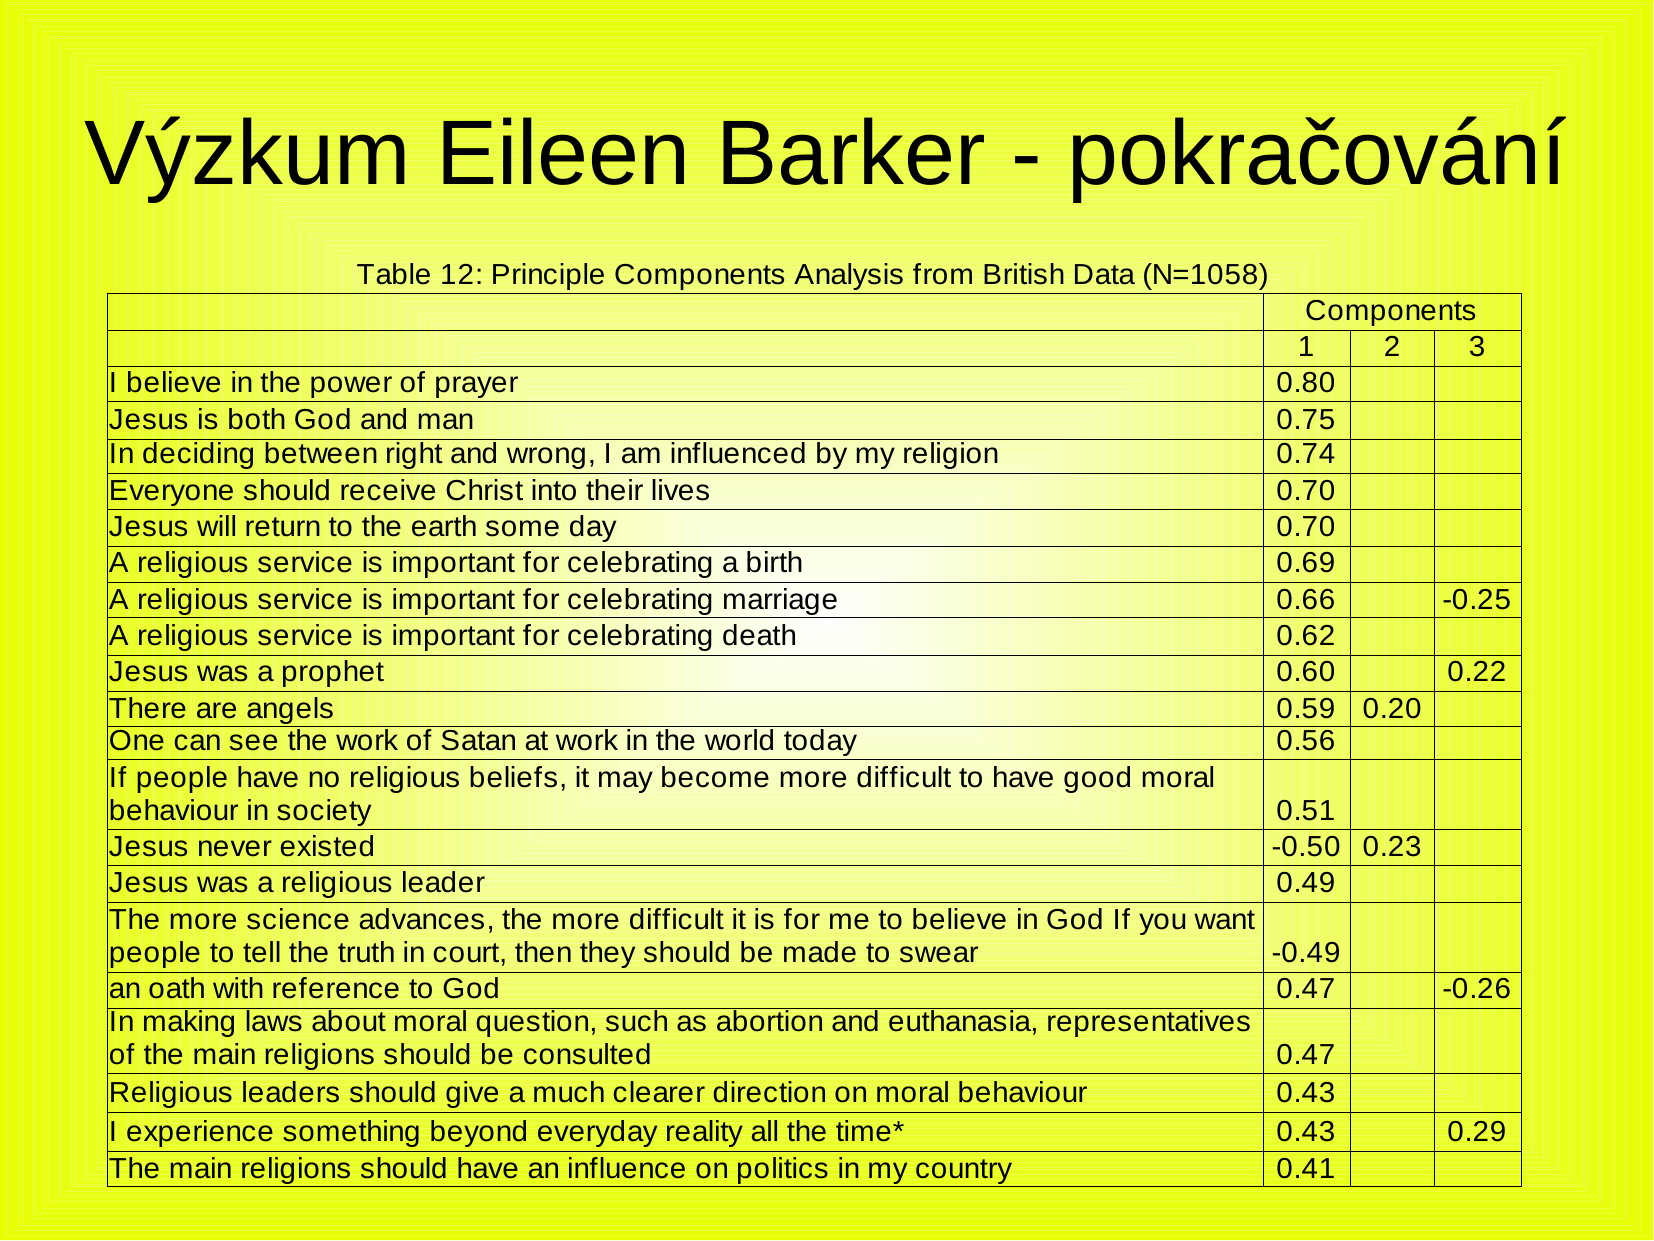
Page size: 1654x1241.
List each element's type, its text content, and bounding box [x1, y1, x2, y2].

chart [106, 256, 1523, 1190]
title Výzkum Eileen Barker - pokračování [82, 56, 1571, 250]
